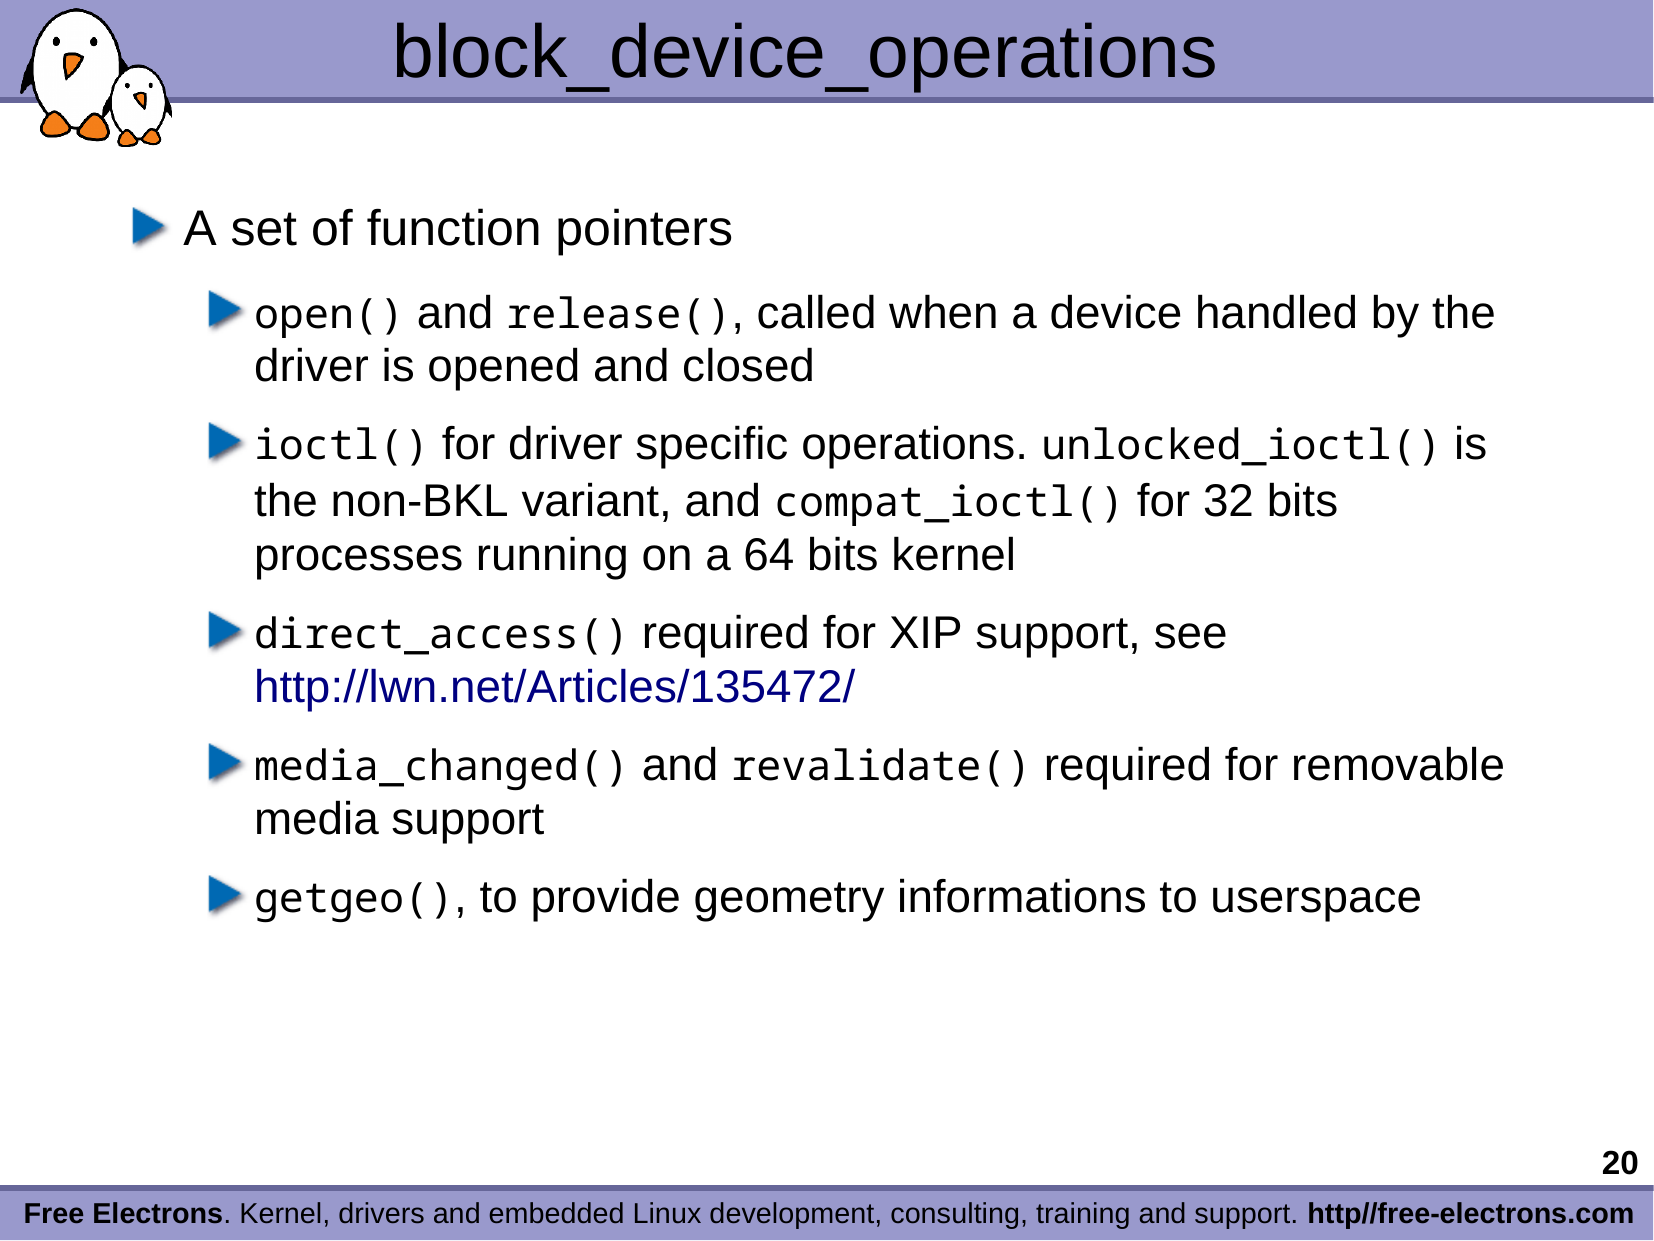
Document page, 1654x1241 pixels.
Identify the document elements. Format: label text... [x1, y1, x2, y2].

list A set of function pointers open() and release(), called when a device handled by the driver is opened and closed ioctl() for driver specific operations. unlocked_ioctl() is the non-BKL variant, and compat_ioctl() for 32 bits processes running on a 64 bits kernel direct_access() required for XIP support, see http://lwn.net/Articles/135472/ media_changed() and revalidate() required for removable media support getgeo(), to provide geometry informations to userspace [112, 200, 1525, 1051]
picture [20, 8, 172, 147]
title block_device_operations [60, 0, 1551, 103]
